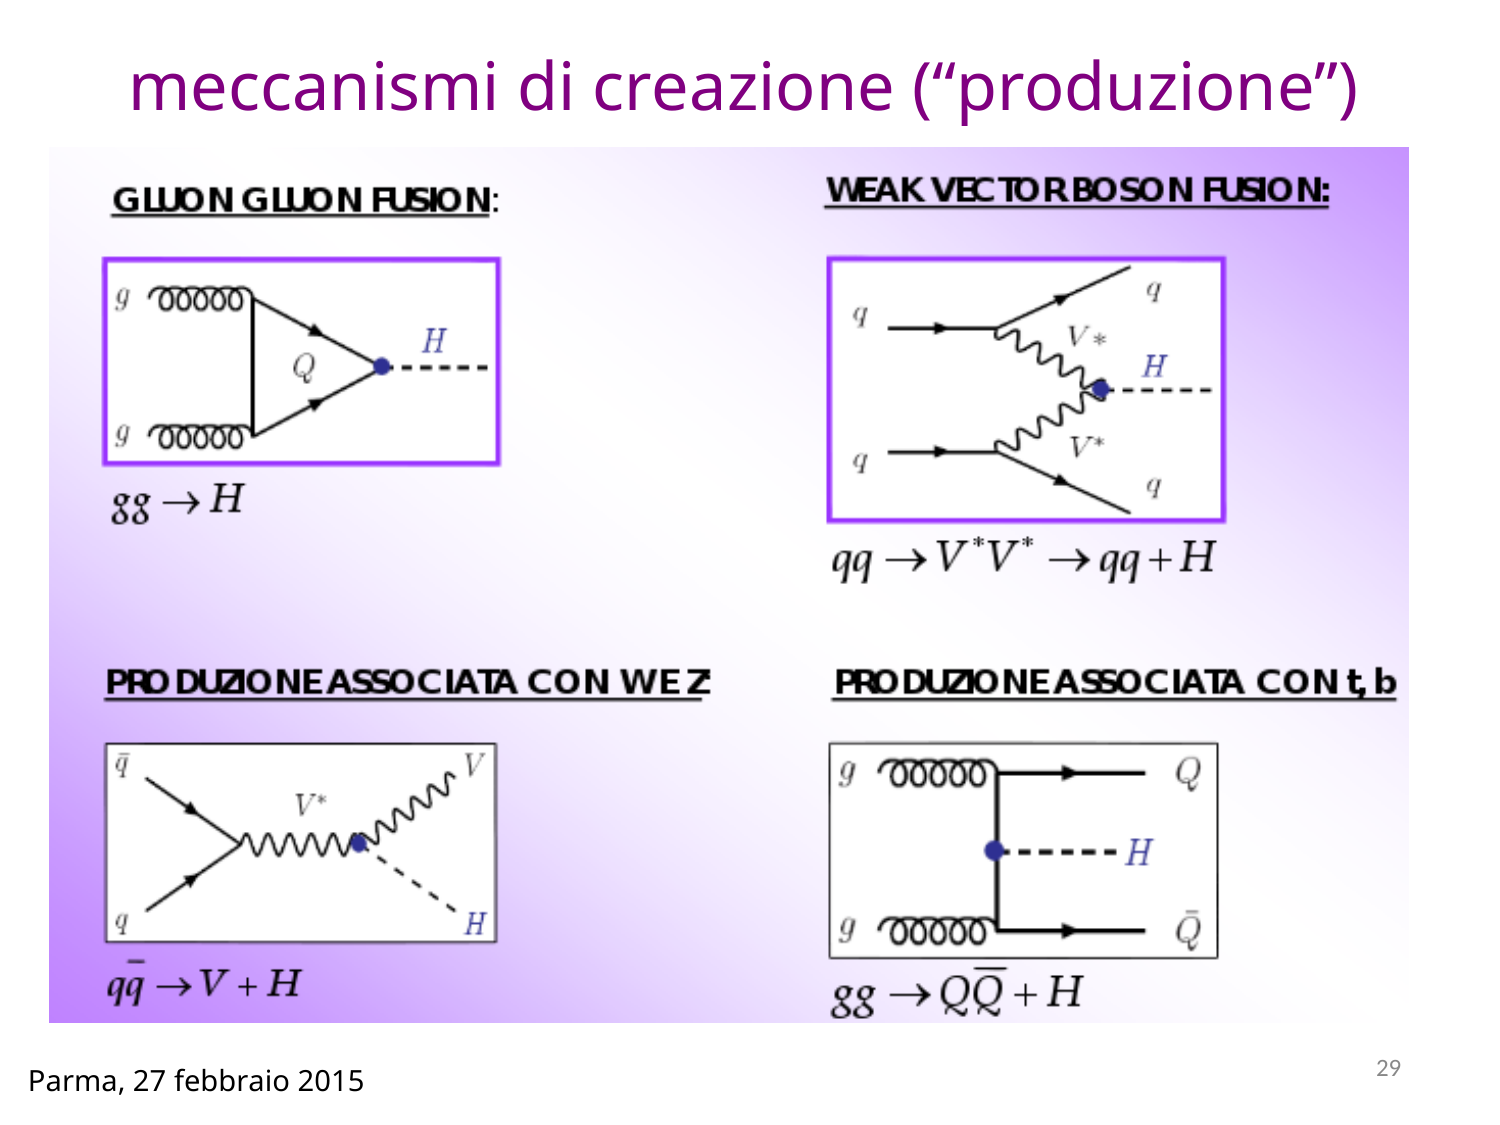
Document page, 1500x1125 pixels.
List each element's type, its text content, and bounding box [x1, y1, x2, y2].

title meccanismi di creazione (“produzione”) [34, 25, 1454, 151]
picture [49, 151, 1409, 1023]
text_box <number> [1074, 1042, 1417, 1095]
